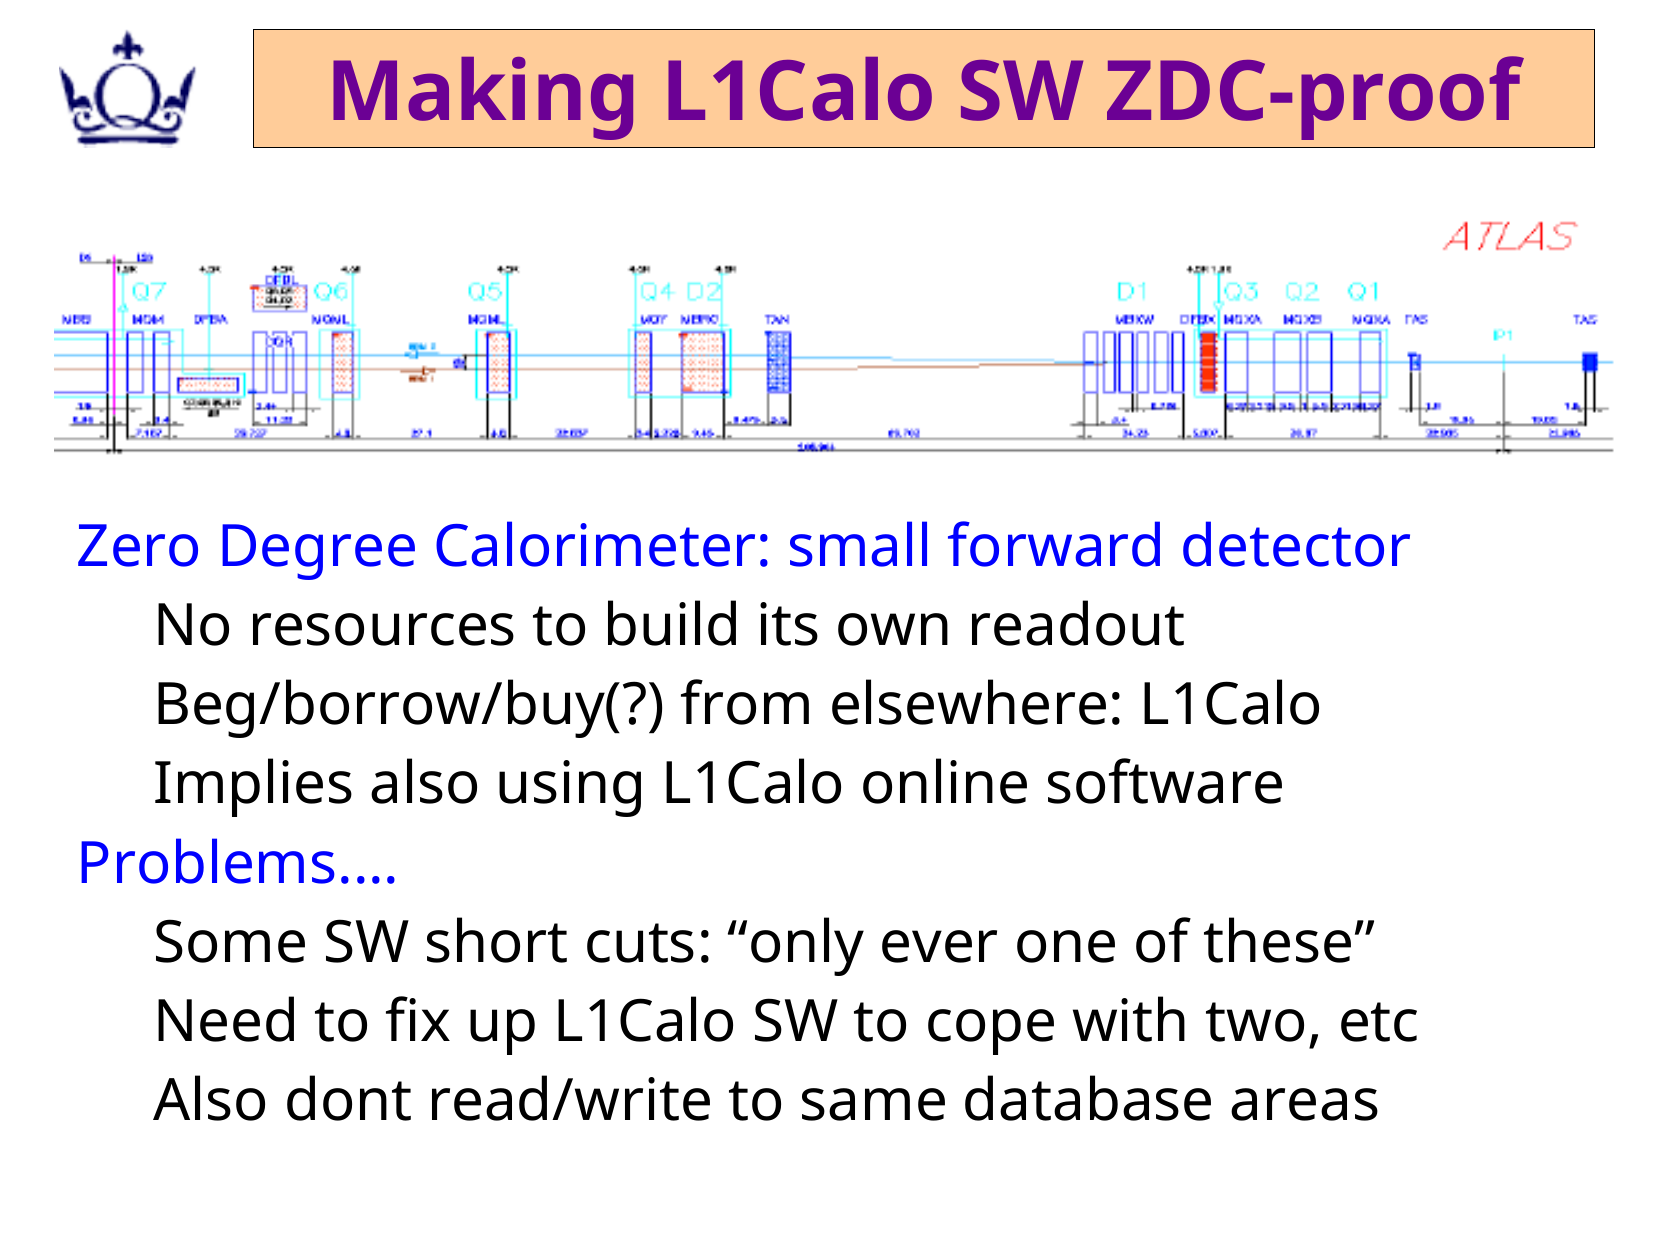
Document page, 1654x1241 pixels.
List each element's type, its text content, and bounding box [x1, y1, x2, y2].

picture [59, 29, 200, 148]
picture [54, 181, 1616, 487]
list Zero Degree Calorimeter: small forward detector No resources to build its own readout Beg/borrow/buy(?) from elsewhere: L1Calo Implies also using L1Calo online software Problems.... Some SW short cuts: “only ever one of these” Need to fix up L1Calo SW to cope with two, etc Also dont read/write to same database areas [59, 503, 1595, 1155]
title Making L1Calo SW ZDC-proof [253, 29, 1595, 148]
